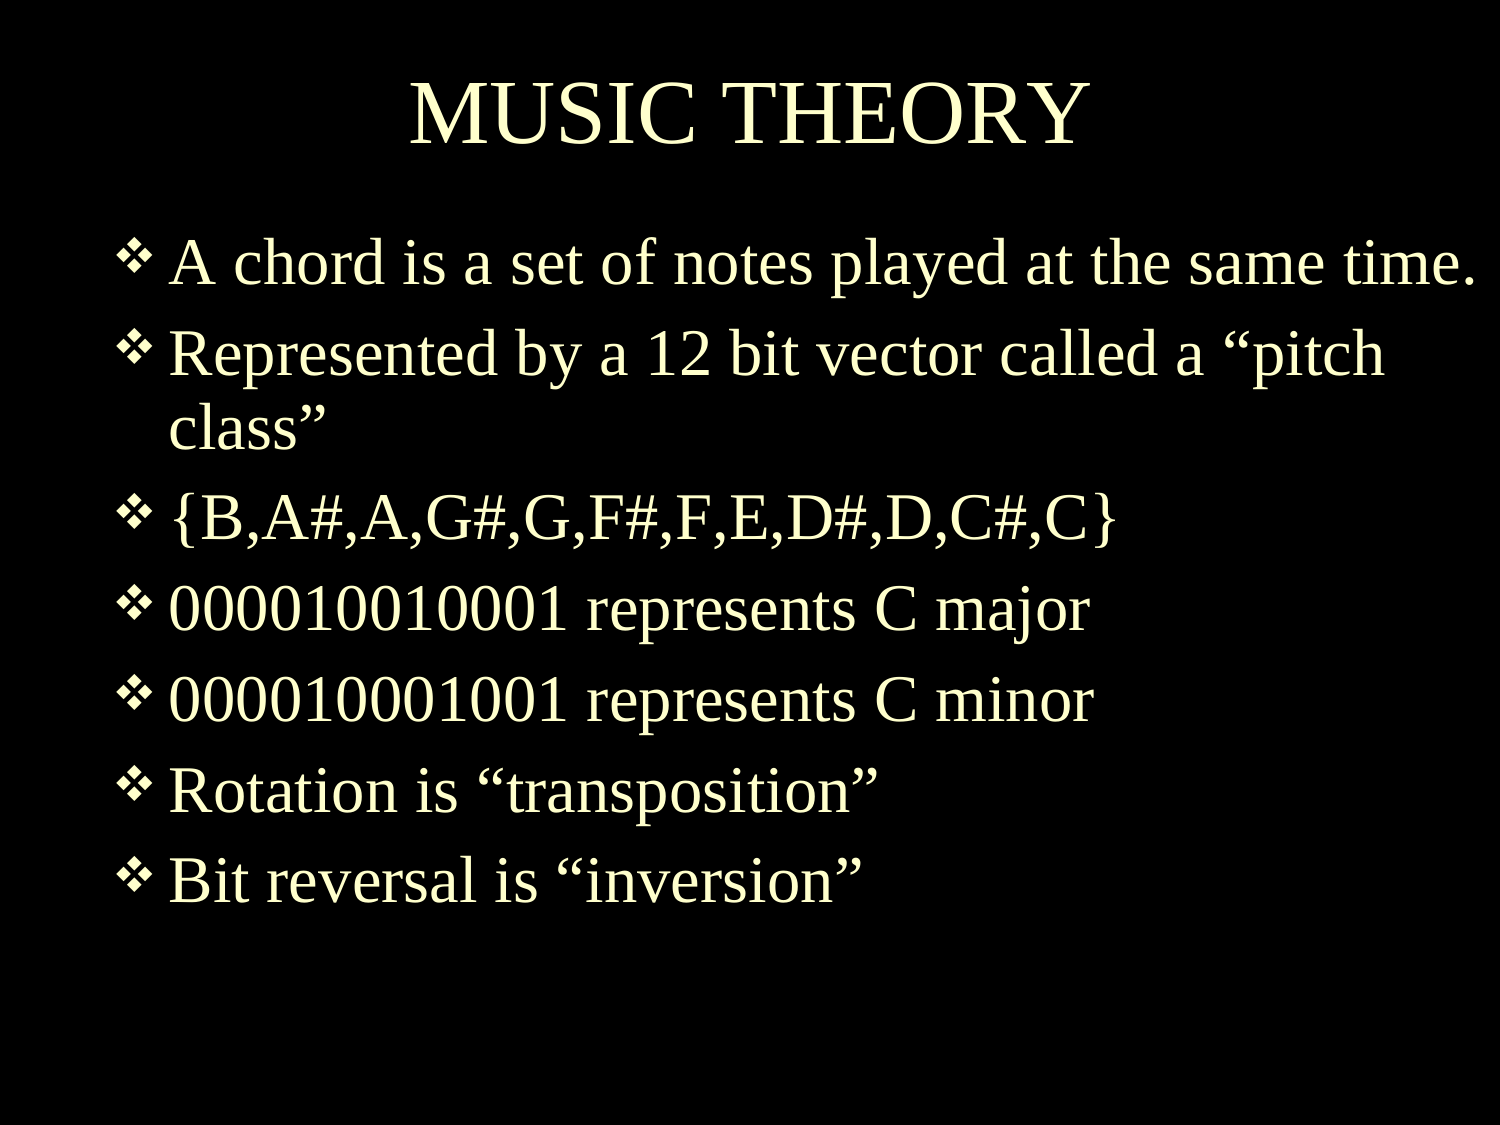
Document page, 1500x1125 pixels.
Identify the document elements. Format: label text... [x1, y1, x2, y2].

list A chord is a set of notes played at the same time. Represented by a 12 bit vector called a “pitch class” {B,A#,A,G#,G,F#,F,E,D#,D,C#,C} 000010010001 represents C major 000010001001 represents C minor Rotation is “transposition” Bit reversal is “inversion” [112, 224, 1482, 1094]
title MUSIC THEORY [22, 37, 1480, 188]
